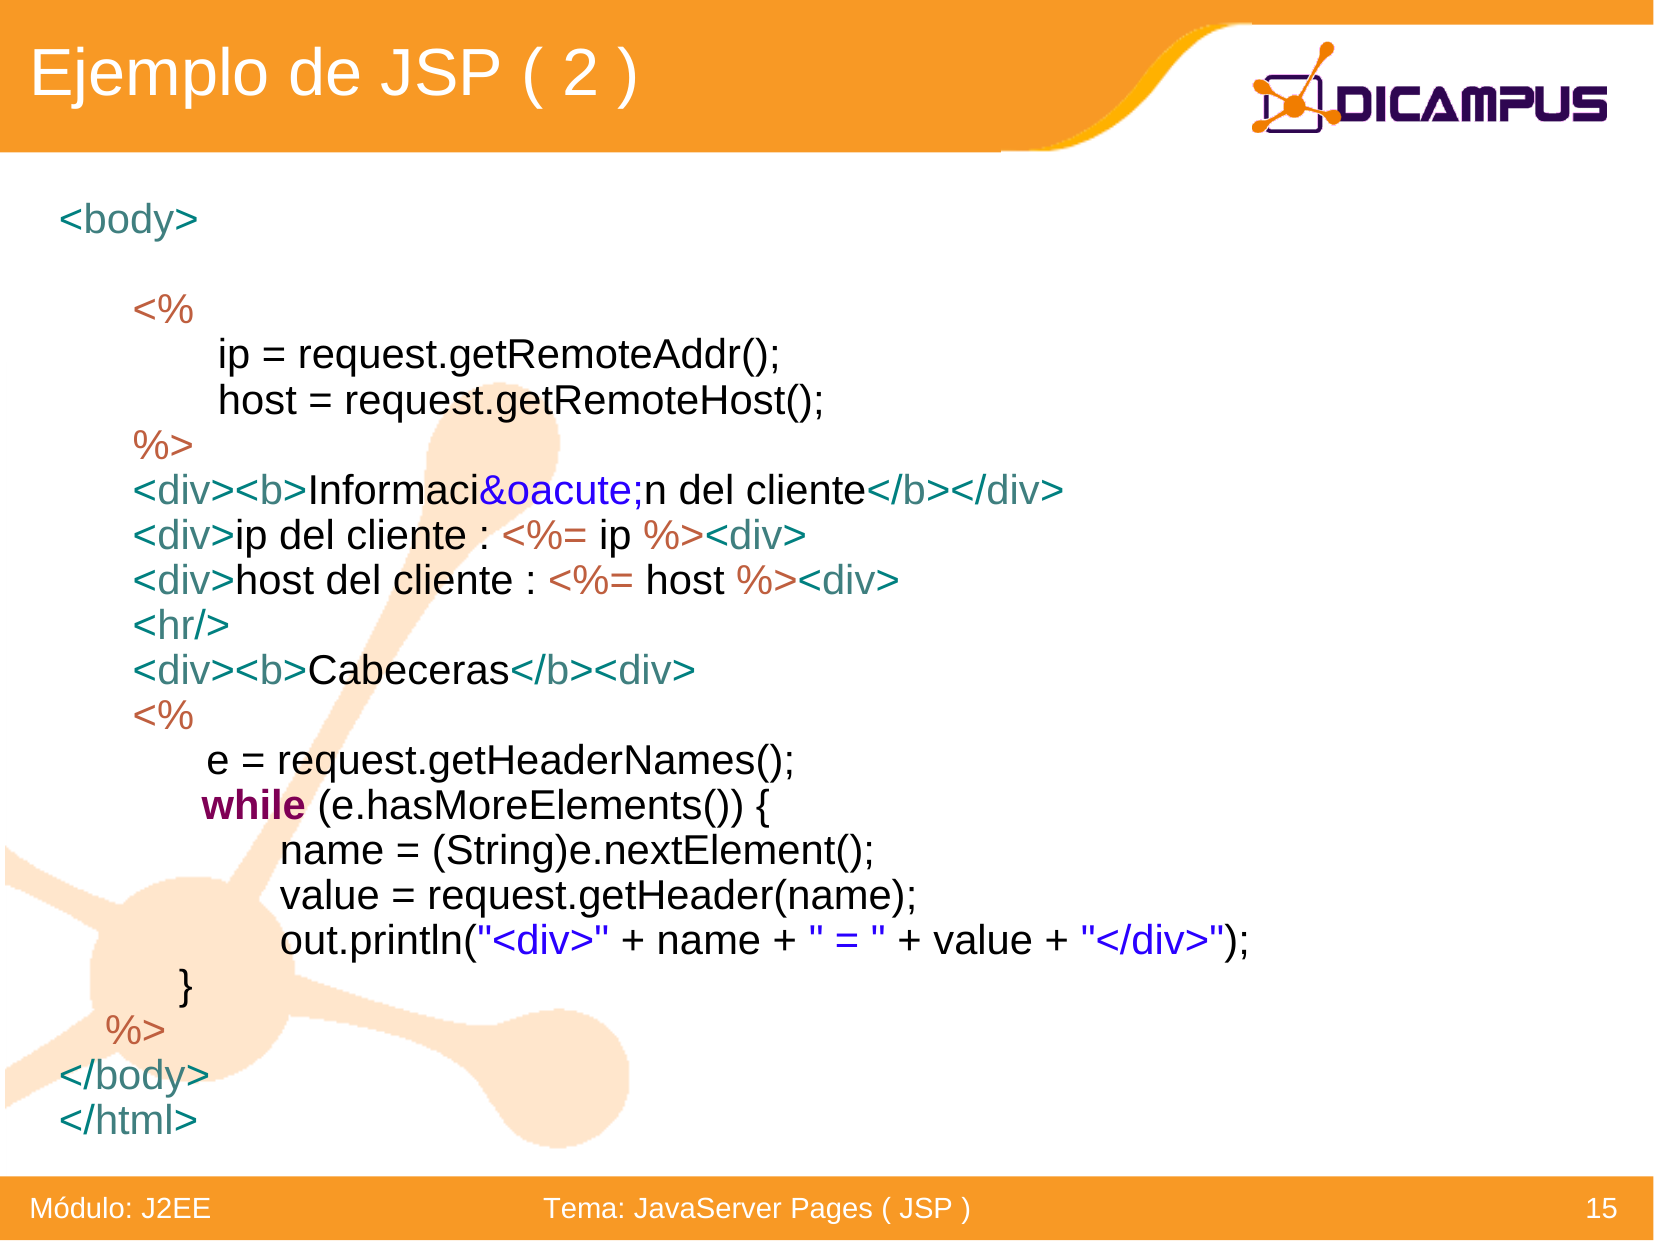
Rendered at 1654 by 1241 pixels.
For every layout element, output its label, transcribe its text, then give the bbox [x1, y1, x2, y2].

text_box [0, 0, 1654, 153]
text_box Tema: JavaServer Pages ( JSP ) [543, 1192, 1447, 1225]
text_box Módulo: J2EE [29, 1192, 473, 1225]
text_box [0, 1176, 1654, 1241]
text_box Ejemplo de JSP ( 2 ) [29, 37, 1001, 111]
picture [1001, 4, 1607, 121]
text_box <number> [1469, 1185, 1633, 1233]
picture [5, 362, 663, 1176]
text_box <body> <% ip = request.getRemoteAddr(); host = request.getRemoteHost(); %> <div><b>Informaci&oacute;n del cliente</b></div> <div>ip del cliente : <%= ip %><div> <div>host del cliente : <%= host %><div> <hr/> <div><b>Cabeceras</b><div> <% e = request.getHeaderNames(); while (e.hasMoreElements()) { name = (String)e.nextElement(); value = request.getHeader(name); out.println("<div>" + name + " = " + value + "</div>"); } %> </body> </html> [59, 121, 1625, 1145]
